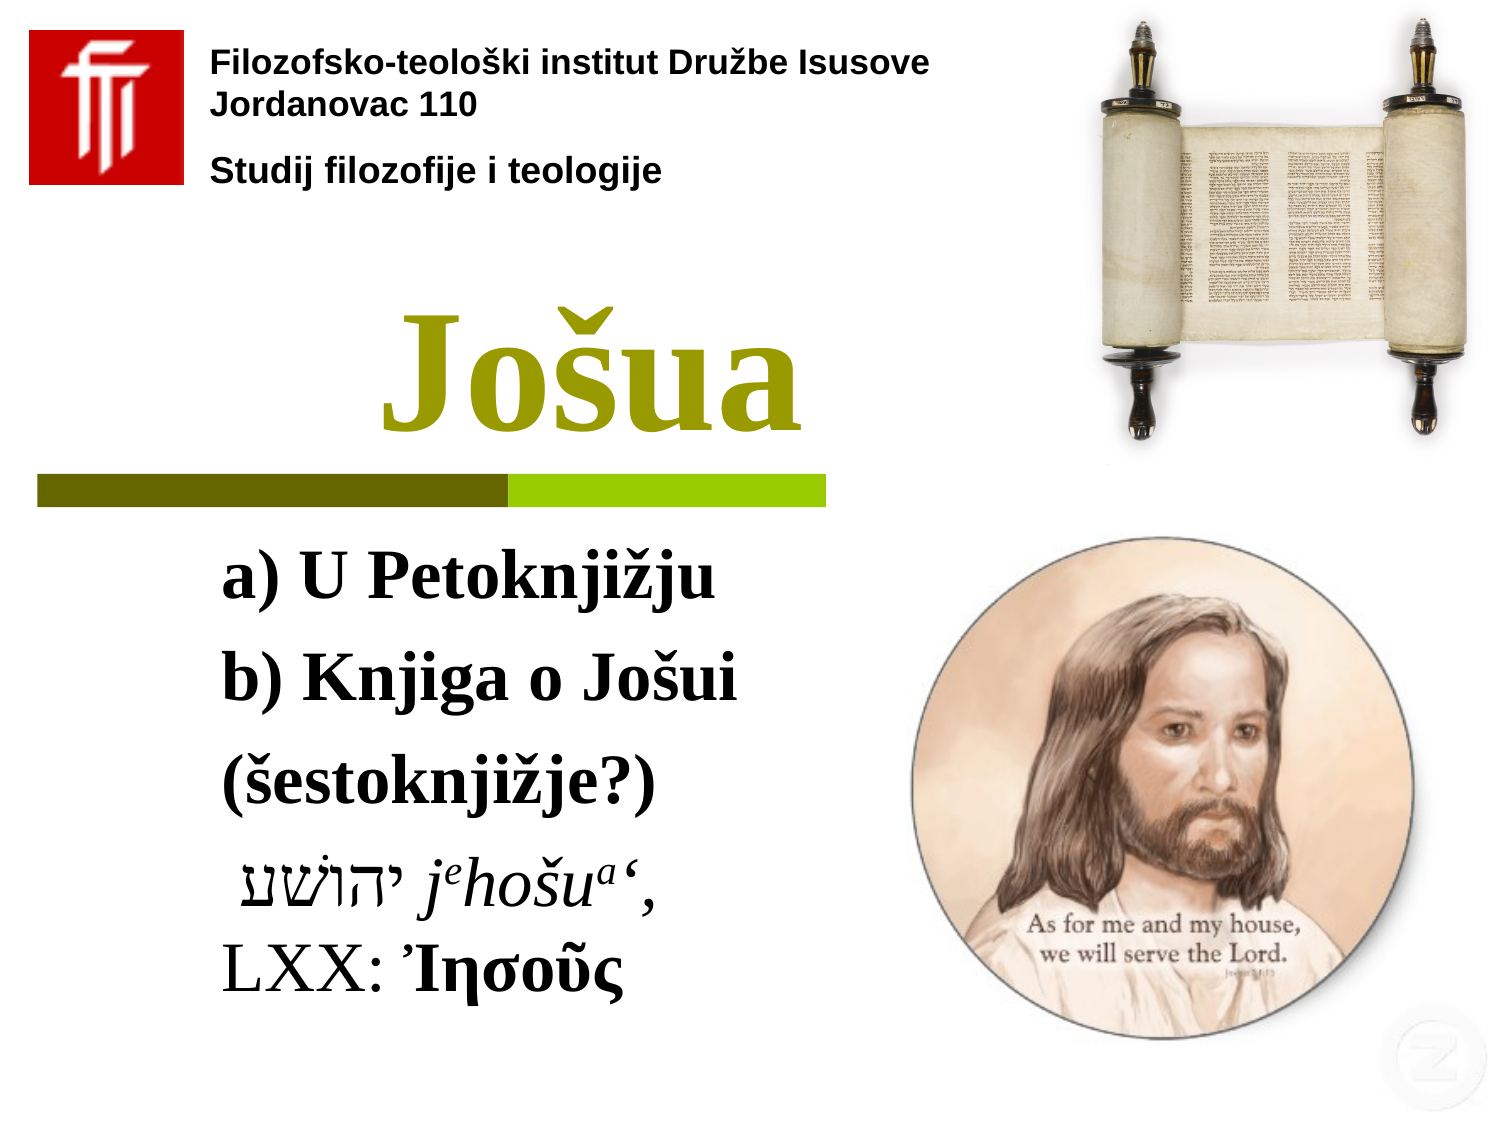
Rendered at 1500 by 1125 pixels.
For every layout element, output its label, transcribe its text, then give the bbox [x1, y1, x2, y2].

text_box Filozofsko-teološki institut Družbe Isusove Jordanovac 110 Studij filozofije i teologije [194, 31, 963, 199]
picture [826, 0, 1500, 1125]
title Jošua [123, 231, 1058, 473]
picture [29, 30, 184, 185]
subtitle a) U Petoknjižju b) Knjiga o Jošui (šestoknjižje?) יהושׁע jehošua‘, LXX: Ἰησοῦς [206, 519, 826, 1004]
